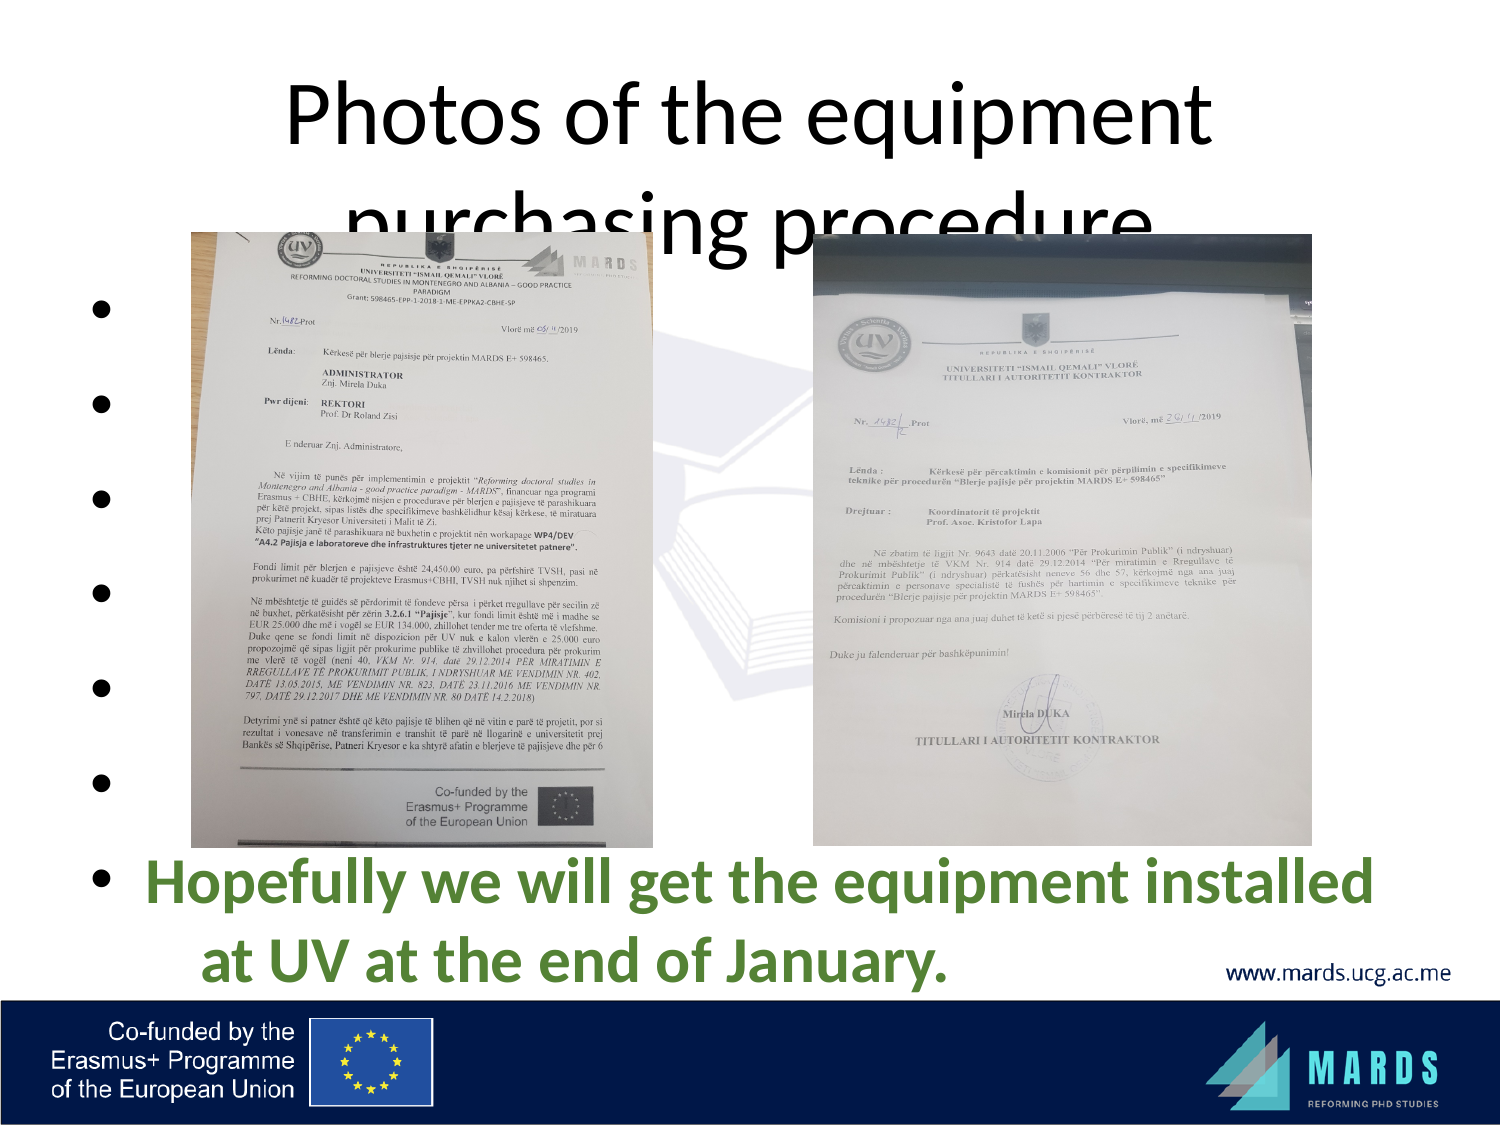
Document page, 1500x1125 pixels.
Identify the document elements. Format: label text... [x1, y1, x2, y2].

title Photos of the equipment purchasing procedure [75, 45, 1426, 233]
list Hopefully we will get the equipment installed at UV at the end of January. [75, 262, 1426, 1005]
picture [191, 232, 653, 848]
picture [813, 234, 1312, 846]
